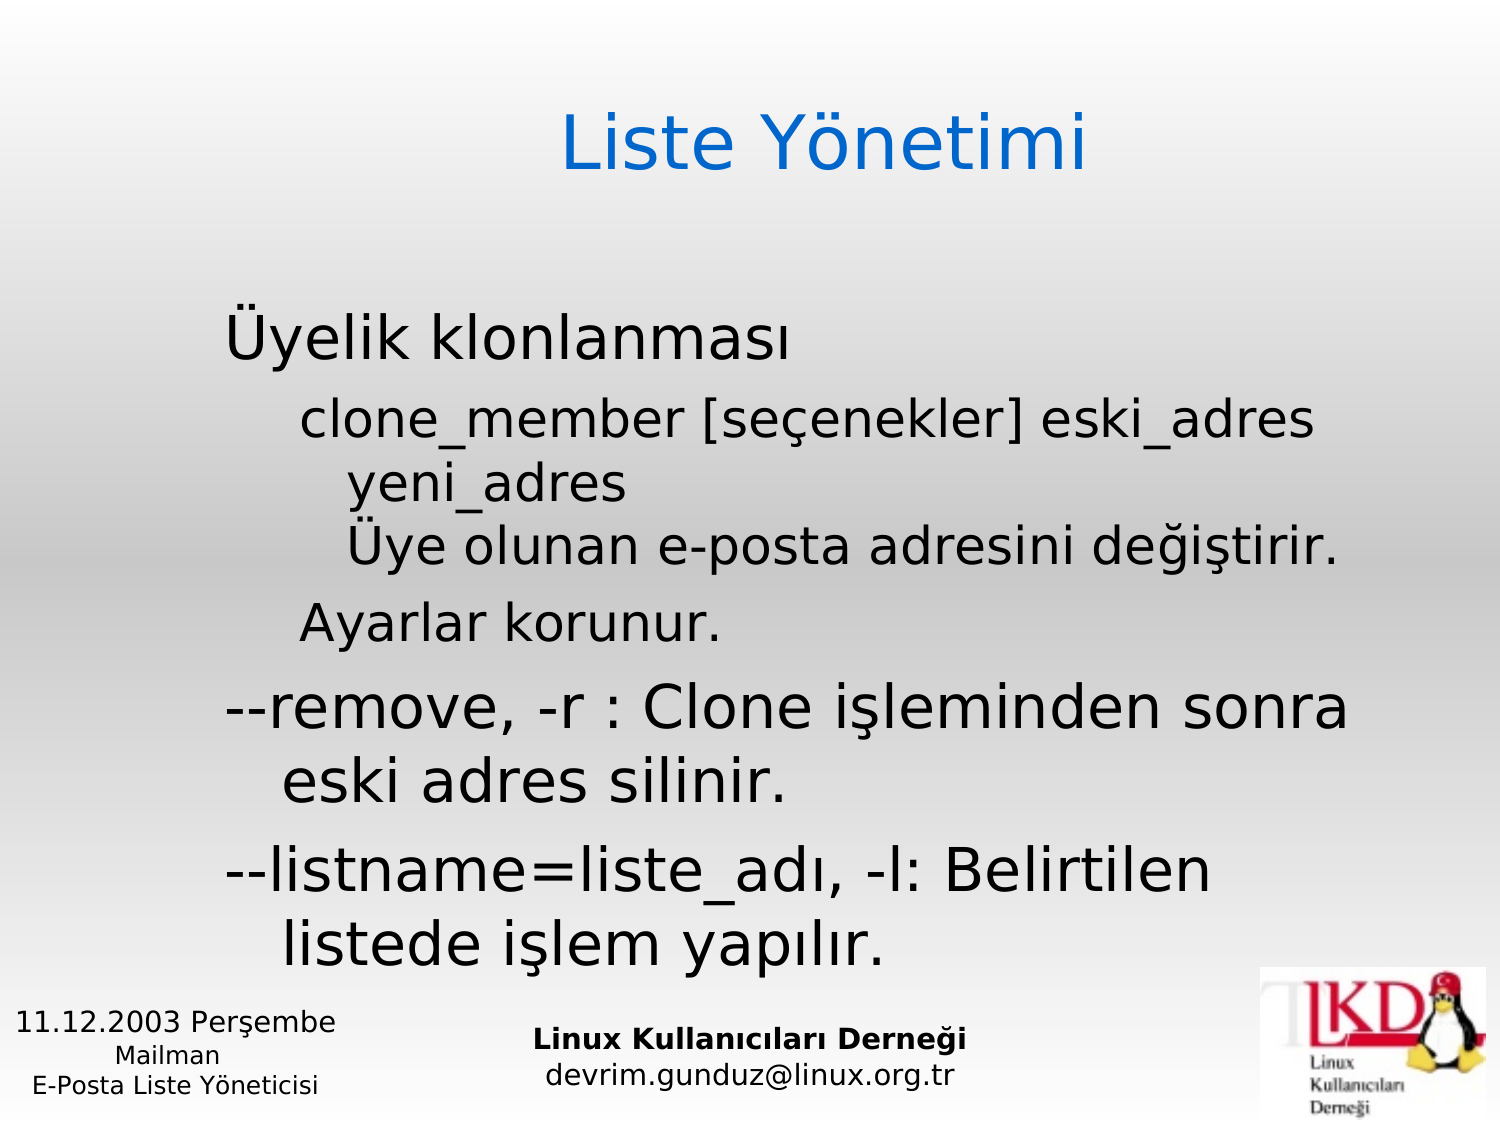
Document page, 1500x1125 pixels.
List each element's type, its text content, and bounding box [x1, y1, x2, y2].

title Liste Yönetimi [224, 43, 1425, 238]
picture [1260, 967, 1486, 1120]
list Üyelik klonlanması clone_member [seçenekler] eski_adres yeni_adres Üye olunan e-posta adresini değiştirir. Ayarlar korunur. --remove, -r : Clone işleminden sonra eski adres silinir. --listname=liste_adı, -l: Belirtilen listede işlem yapılır. [224, 299, 1425, 977]
